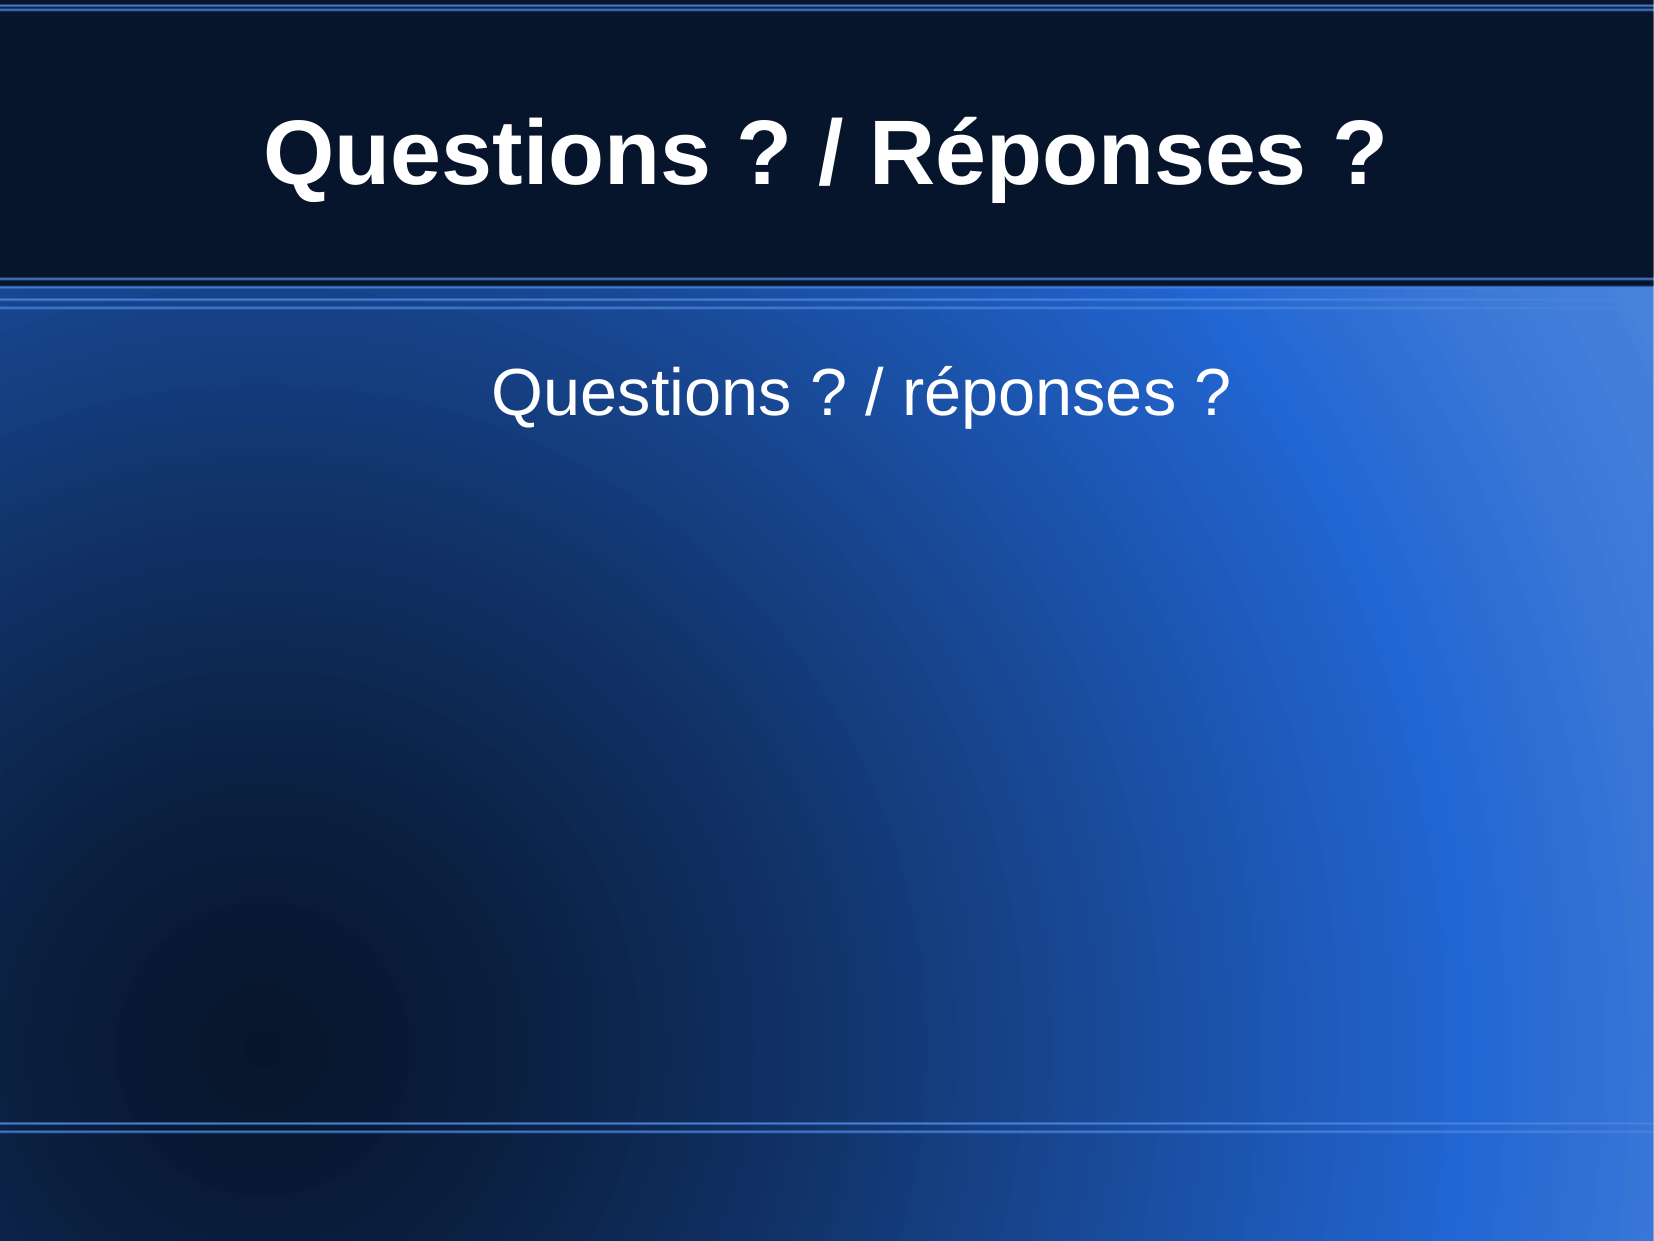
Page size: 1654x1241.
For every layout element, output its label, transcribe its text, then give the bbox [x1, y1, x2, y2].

title Questions ? / Réponses ? [82, 49, 1571, 257]
list Questions ? / réponses ? [82, 355, 1571, 1075]
picture [0, 0, 1654, 1241]
